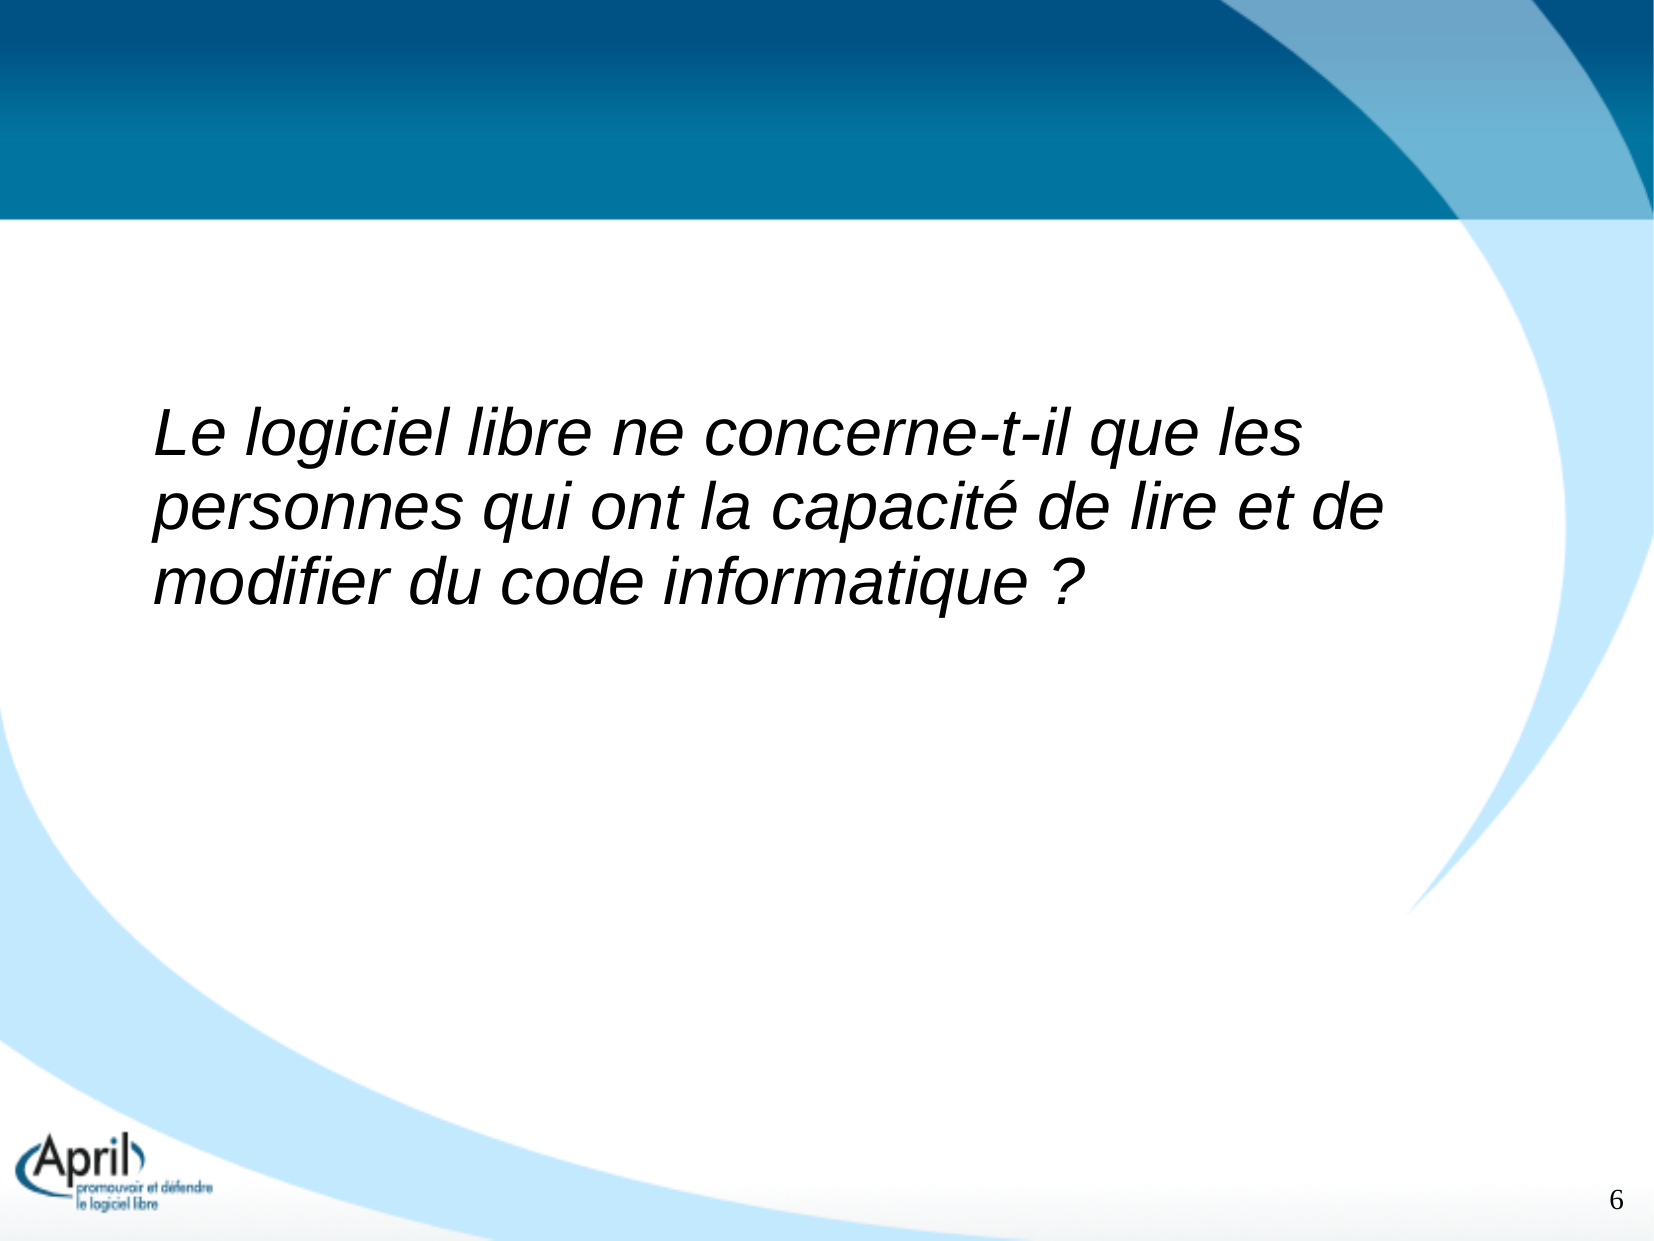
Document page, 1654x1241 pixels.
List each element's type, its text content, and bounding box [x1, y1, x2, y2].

list Le logiciel libre ne concerne-t-il que les personnes qui ont la capacité de lire et de modifier du code informatique ? [82, 290, 1571, 1109]
picture [0, 0, 1654, 1241]
